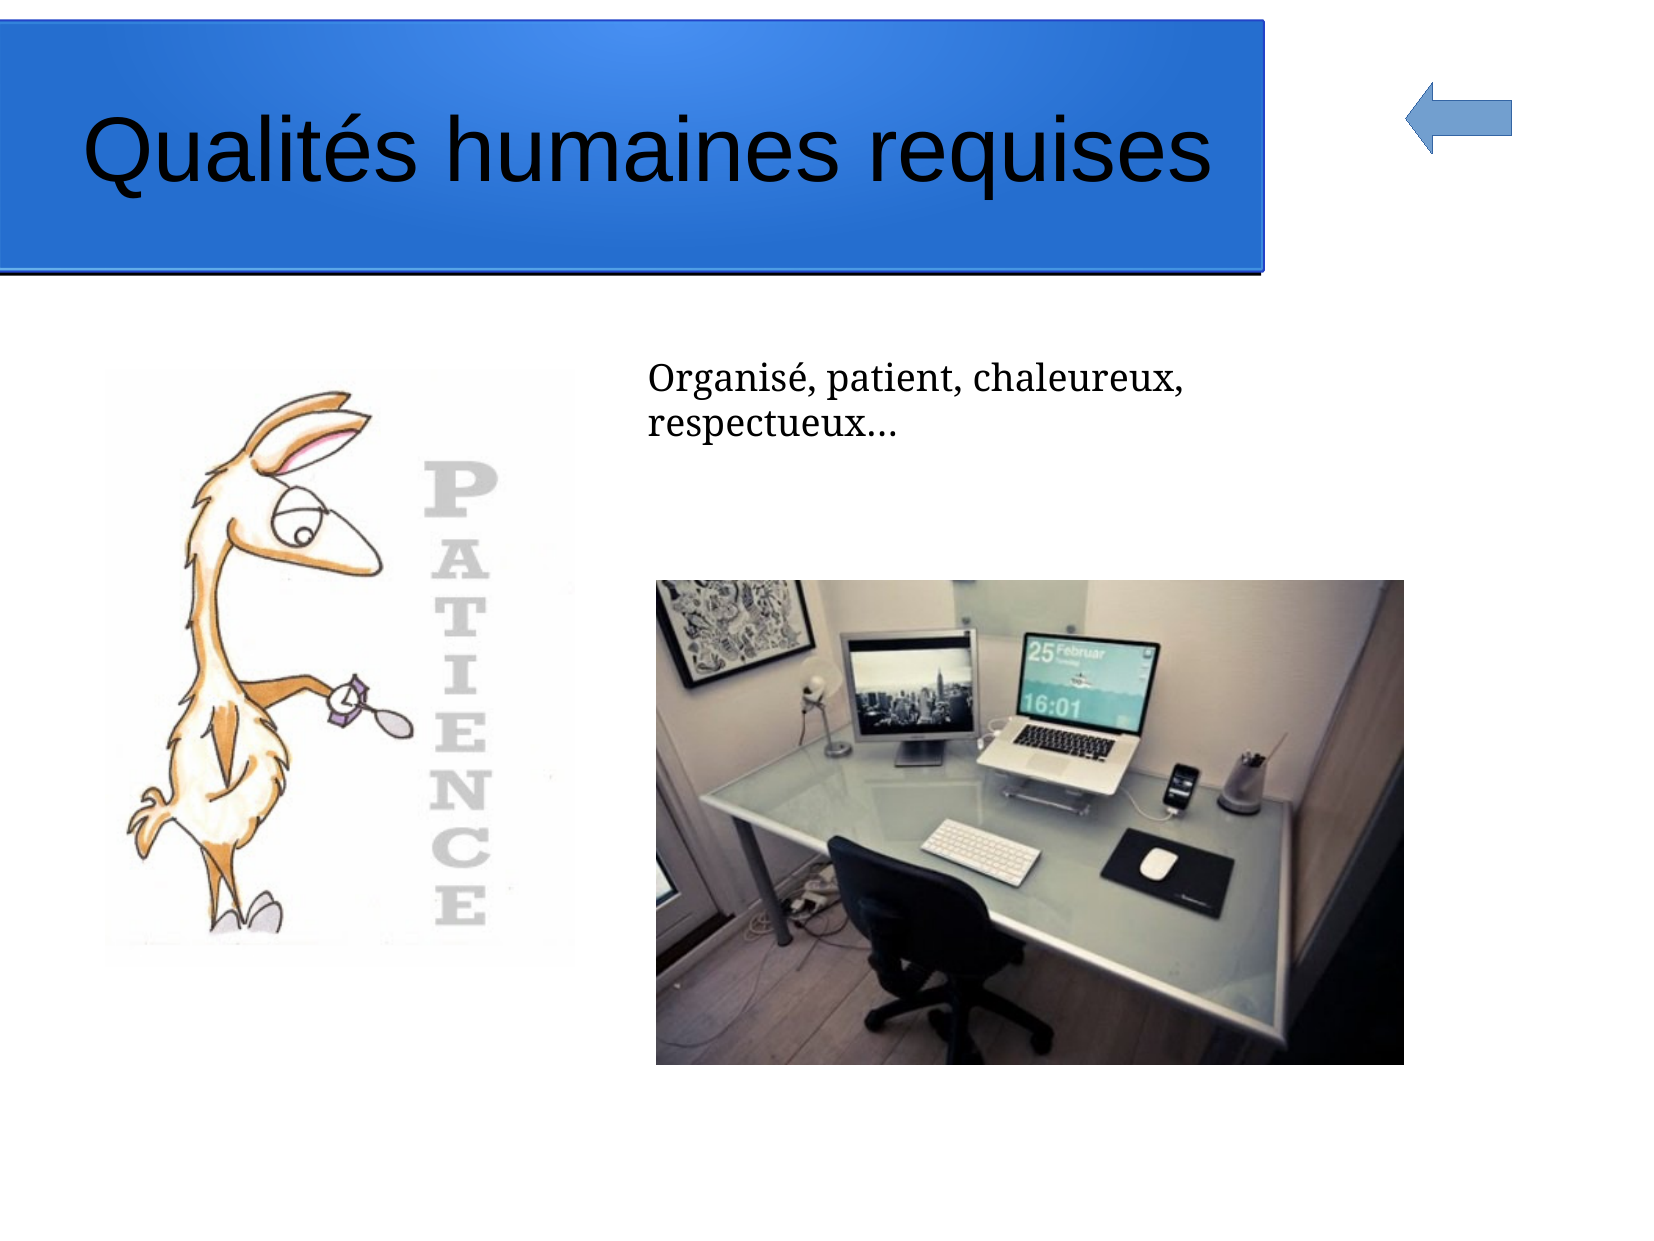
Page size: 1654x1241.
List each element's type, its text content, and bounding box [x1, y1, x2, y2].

picture [656, 580, 1404, 1065]
title Qualités humaines requises [82, 47, 1235, 252]
text_box [1405, 82, 1512, 154]
text_box Organisé, patient, chaleureux, respectueux… [632, 346, 1313, 451]
picture [105, 369, 575, 967]
